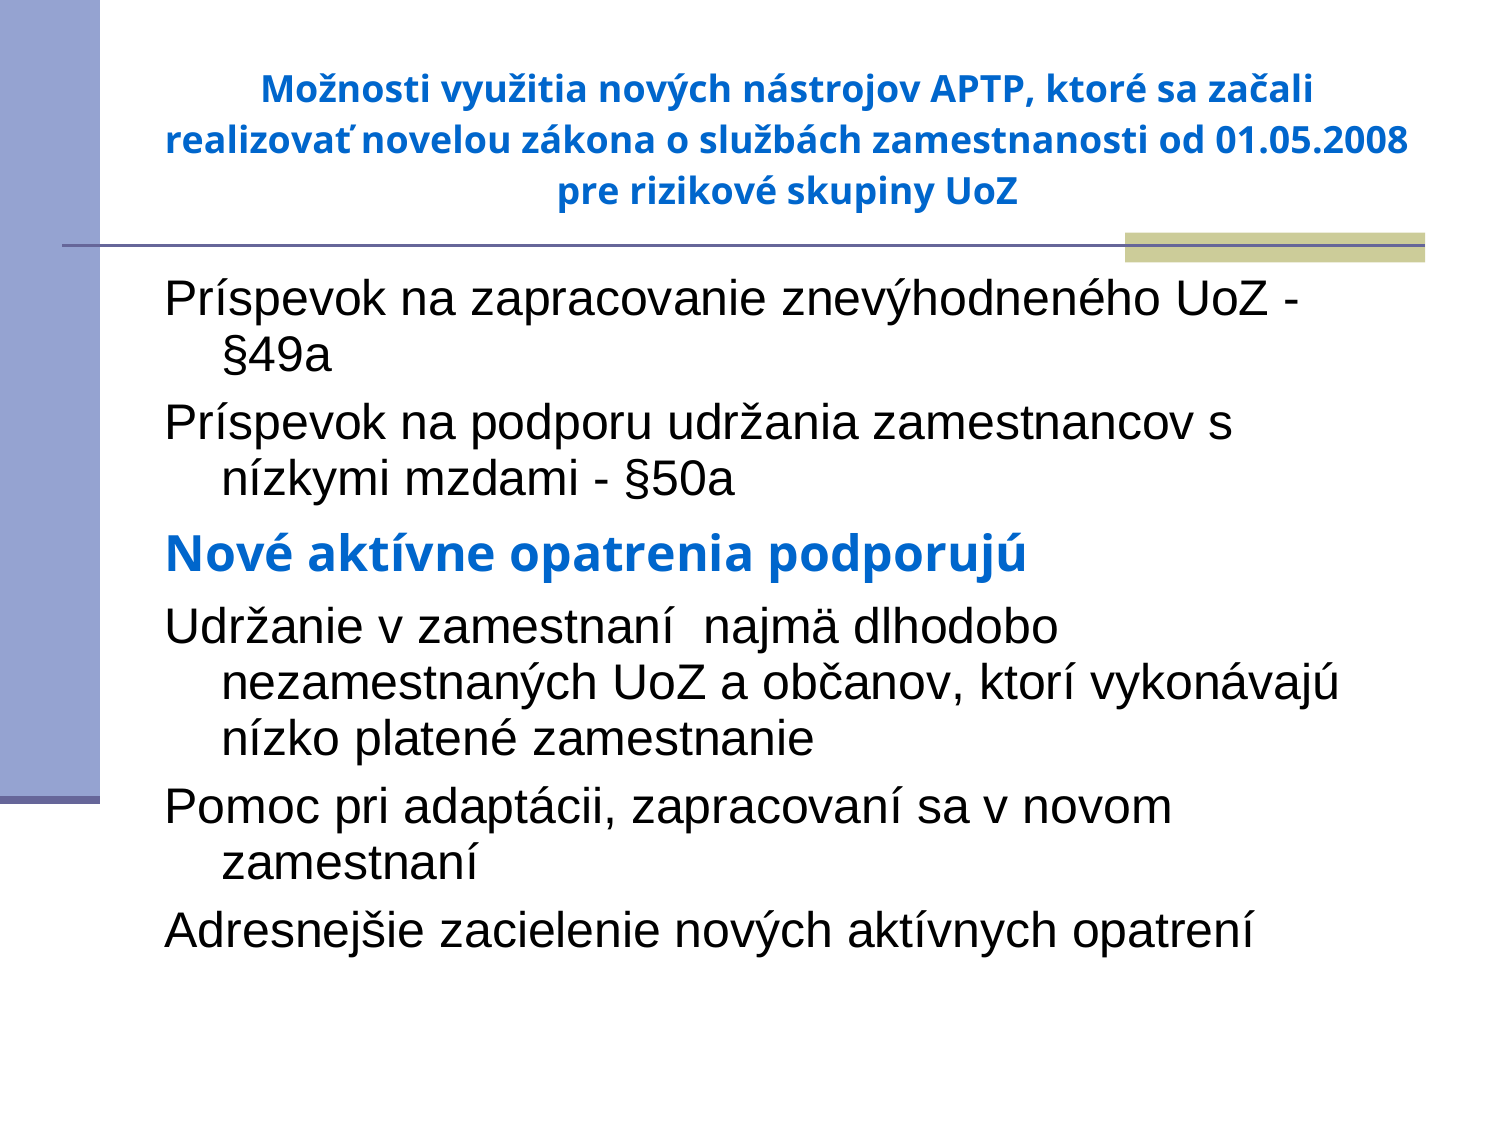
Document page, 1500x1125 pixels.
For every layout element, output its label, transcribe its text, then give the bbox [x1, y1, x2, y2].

list Príspevok na zapracovanie znevýhodneného UoZ - §49a Príspevok na podporu udržania zamestnancov s nízkymi mzdami - §50a Nové aktívne opatrenia podporujú Udržanie v zamestnaní najmä dlhodobo nezamestnaných UoZ a občanov, ktorí vykonávajú nízko platené zamestnanie Pomoc pri adaptácii, zapracovaní sa v novom zamestnaní Adresnejšie zacielenie nových aktívnych opatrení [150, 262, 1426, 1125]
title Možnosti využitia nových nástrojov APTP, ktoré sa začali realizovať novelou zákona o službách zamestnanosti od 01.05.2008 pre rizikové skupiny UoZ [150, 45, 1426, 234]
